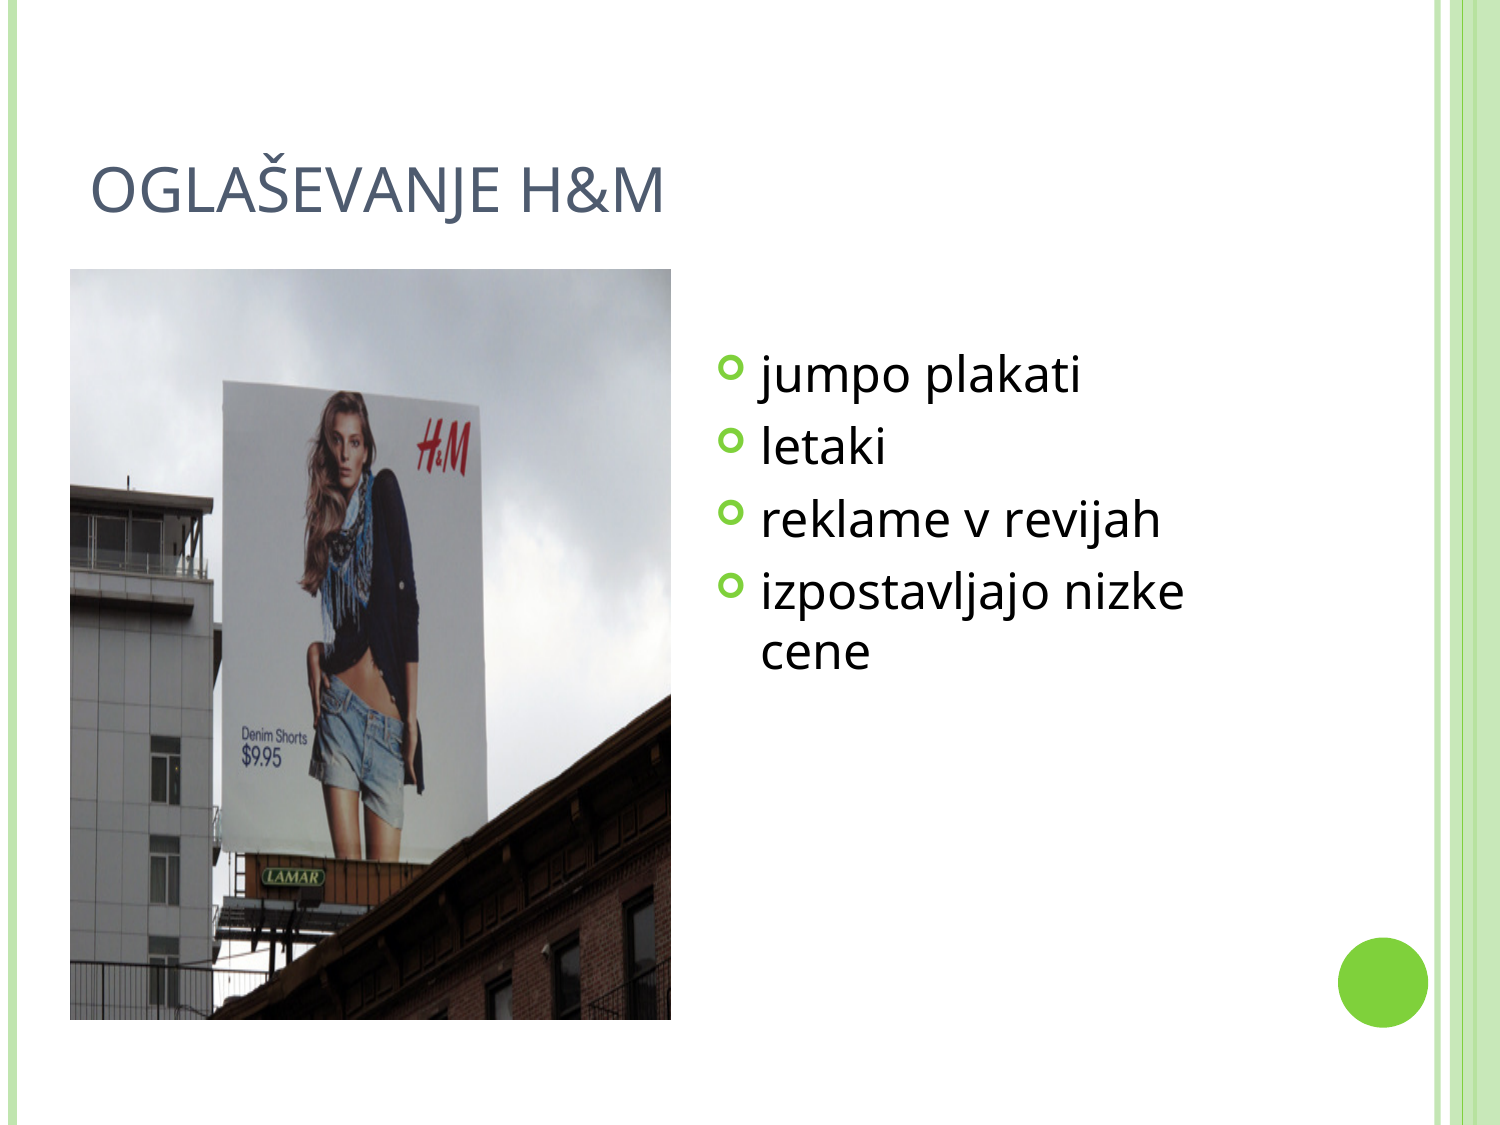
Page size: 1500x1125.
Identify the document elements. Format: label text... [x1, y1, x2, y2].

text_box [70, 269, 671, 1020]
list jumpo plakati letaki reklame v revijah izpostavljajo nizke cene [700, 262, 1301, 1013]
title OGLAŠEVANJE H&M [74, 44, 1300, 233]
